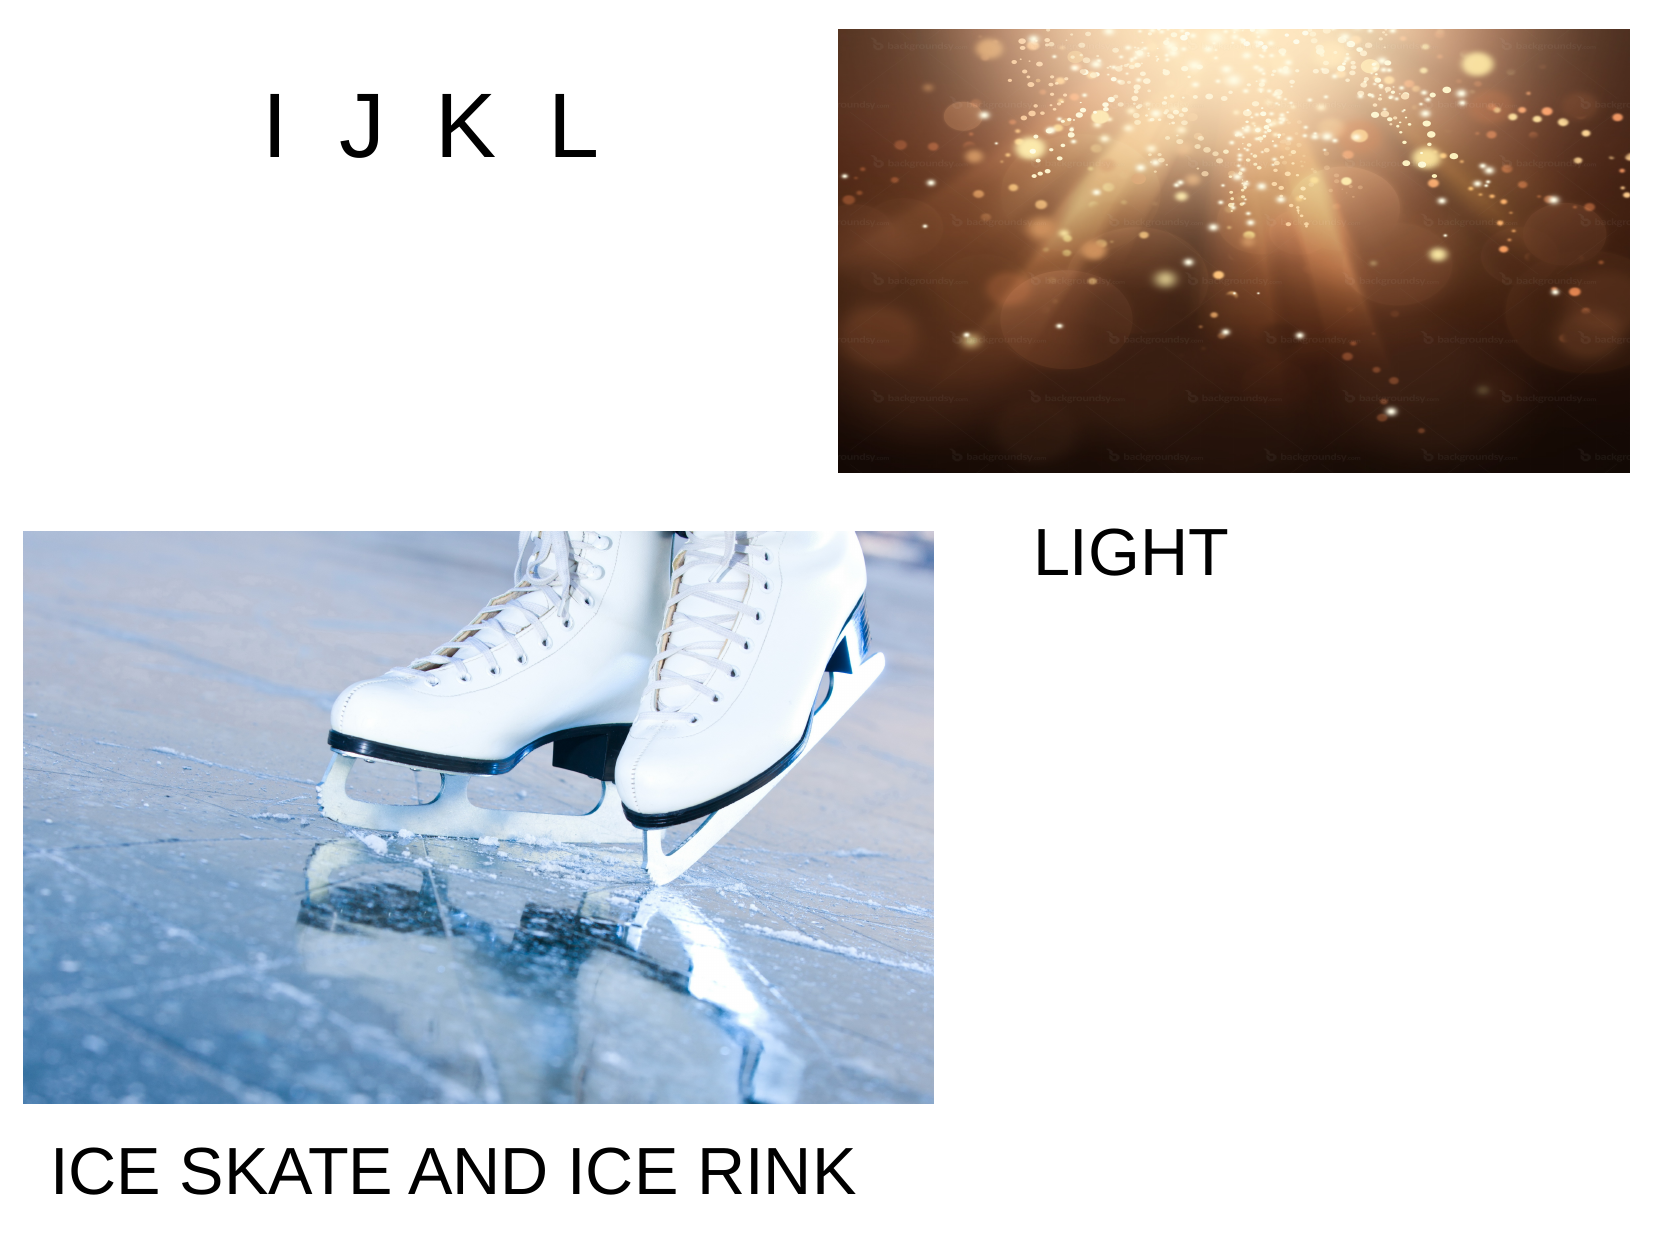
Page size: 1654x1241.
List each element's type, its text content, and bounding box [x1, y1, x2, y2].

title I J K L [47, 29, 815, 222]
text_box ICE SKATE AND ICE RINK [35, 1126, 1035, 1217]
picture [838, 29, 1630, 473]
picture [23, 531, 934, 1104]
text_box LIGHT [1018, 507, 1548, 598]
